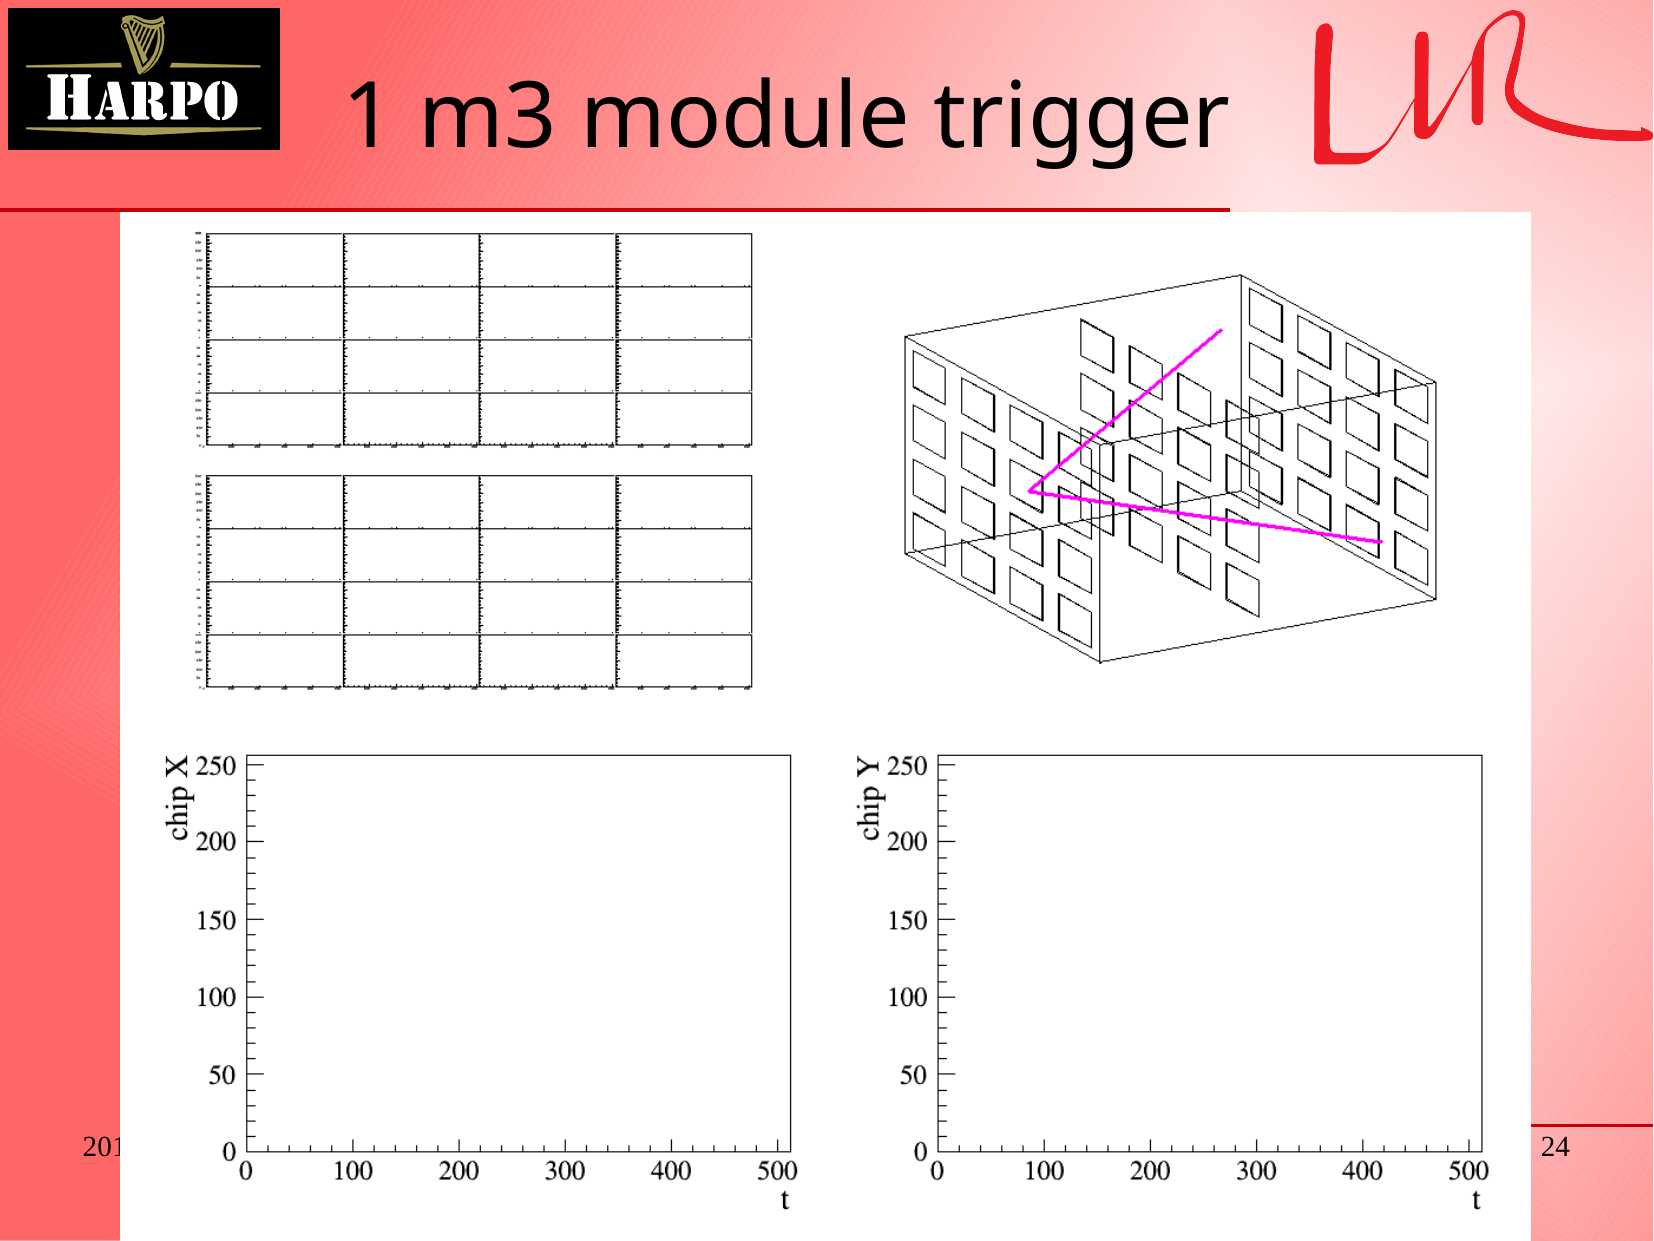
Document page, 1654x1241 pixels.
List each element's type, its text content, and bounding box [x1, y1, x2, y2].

title 1 m3 module trigger [285, 15, 1291, 211]
picture [8, 8, 280, 150]
picture [1314, 10, 1653, 165]
picture [120, 212, 1531, 1241]
